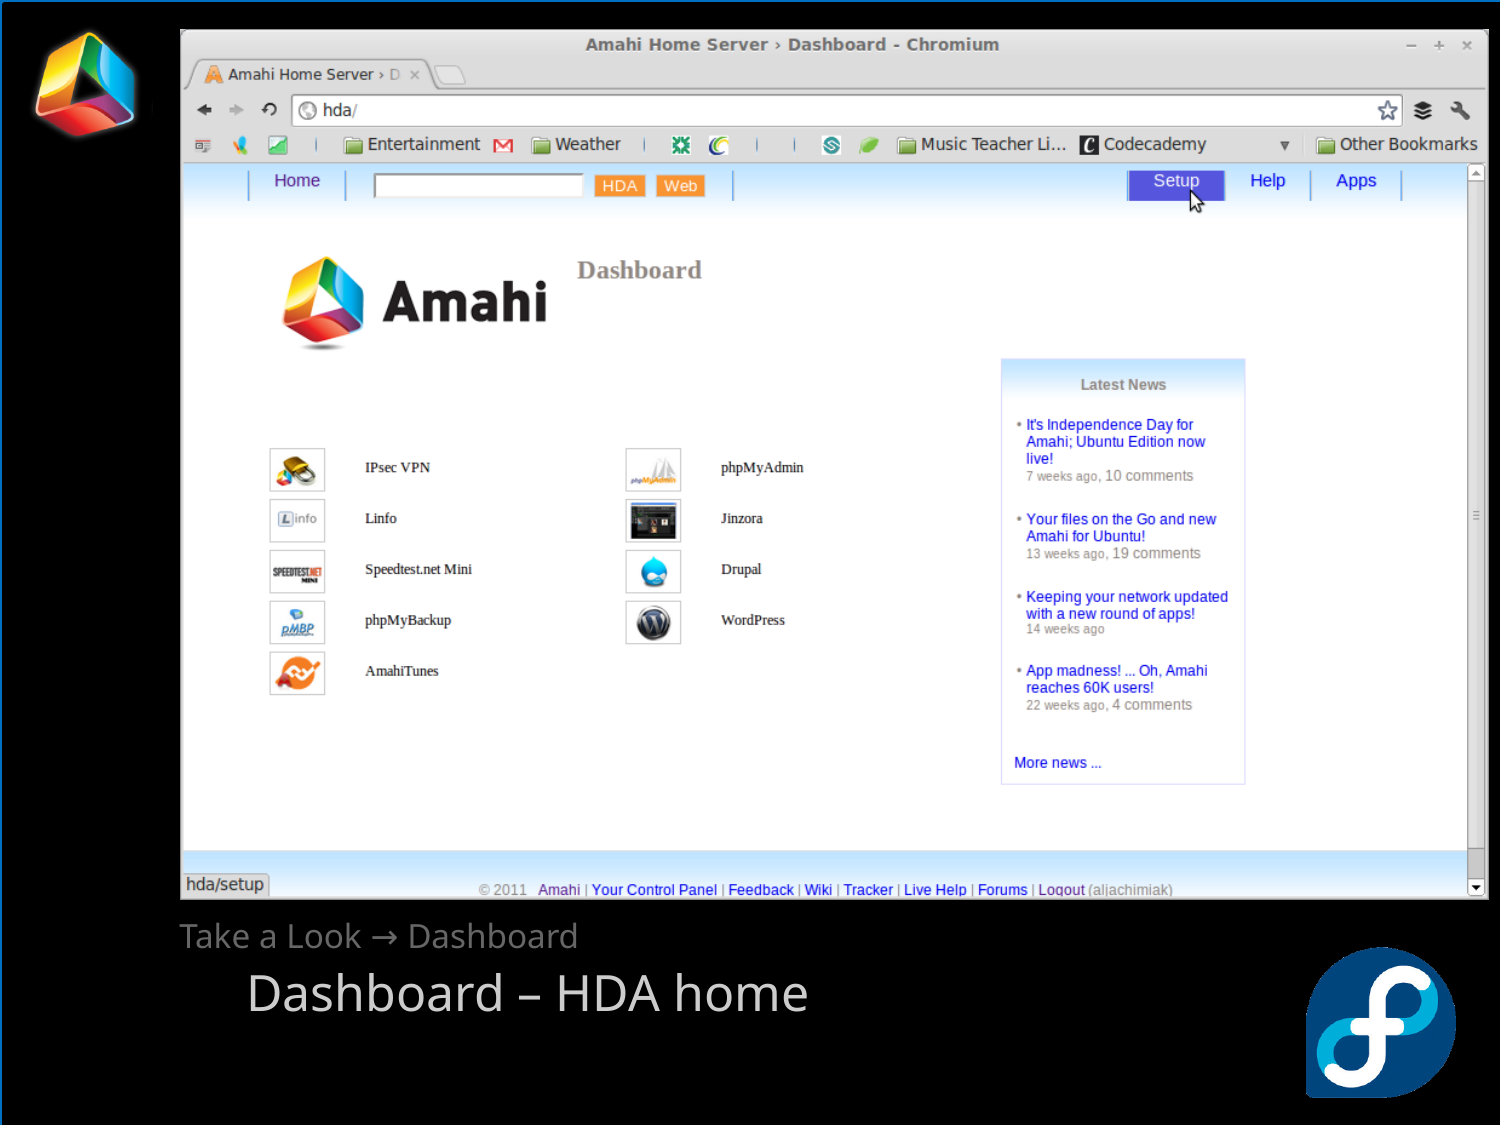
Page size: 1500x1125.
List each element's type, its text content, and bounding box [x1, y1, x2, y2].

picture [9, 26, 153, 158]
picture [1306, 947, 1456, 1098]
text_box [0, 0, 1500, 1125]
picture [180, 29, 1489, 901]
text_box Take a Look → Dashboard Dashboard – HDA home [156, 905, 1207, 1061]
